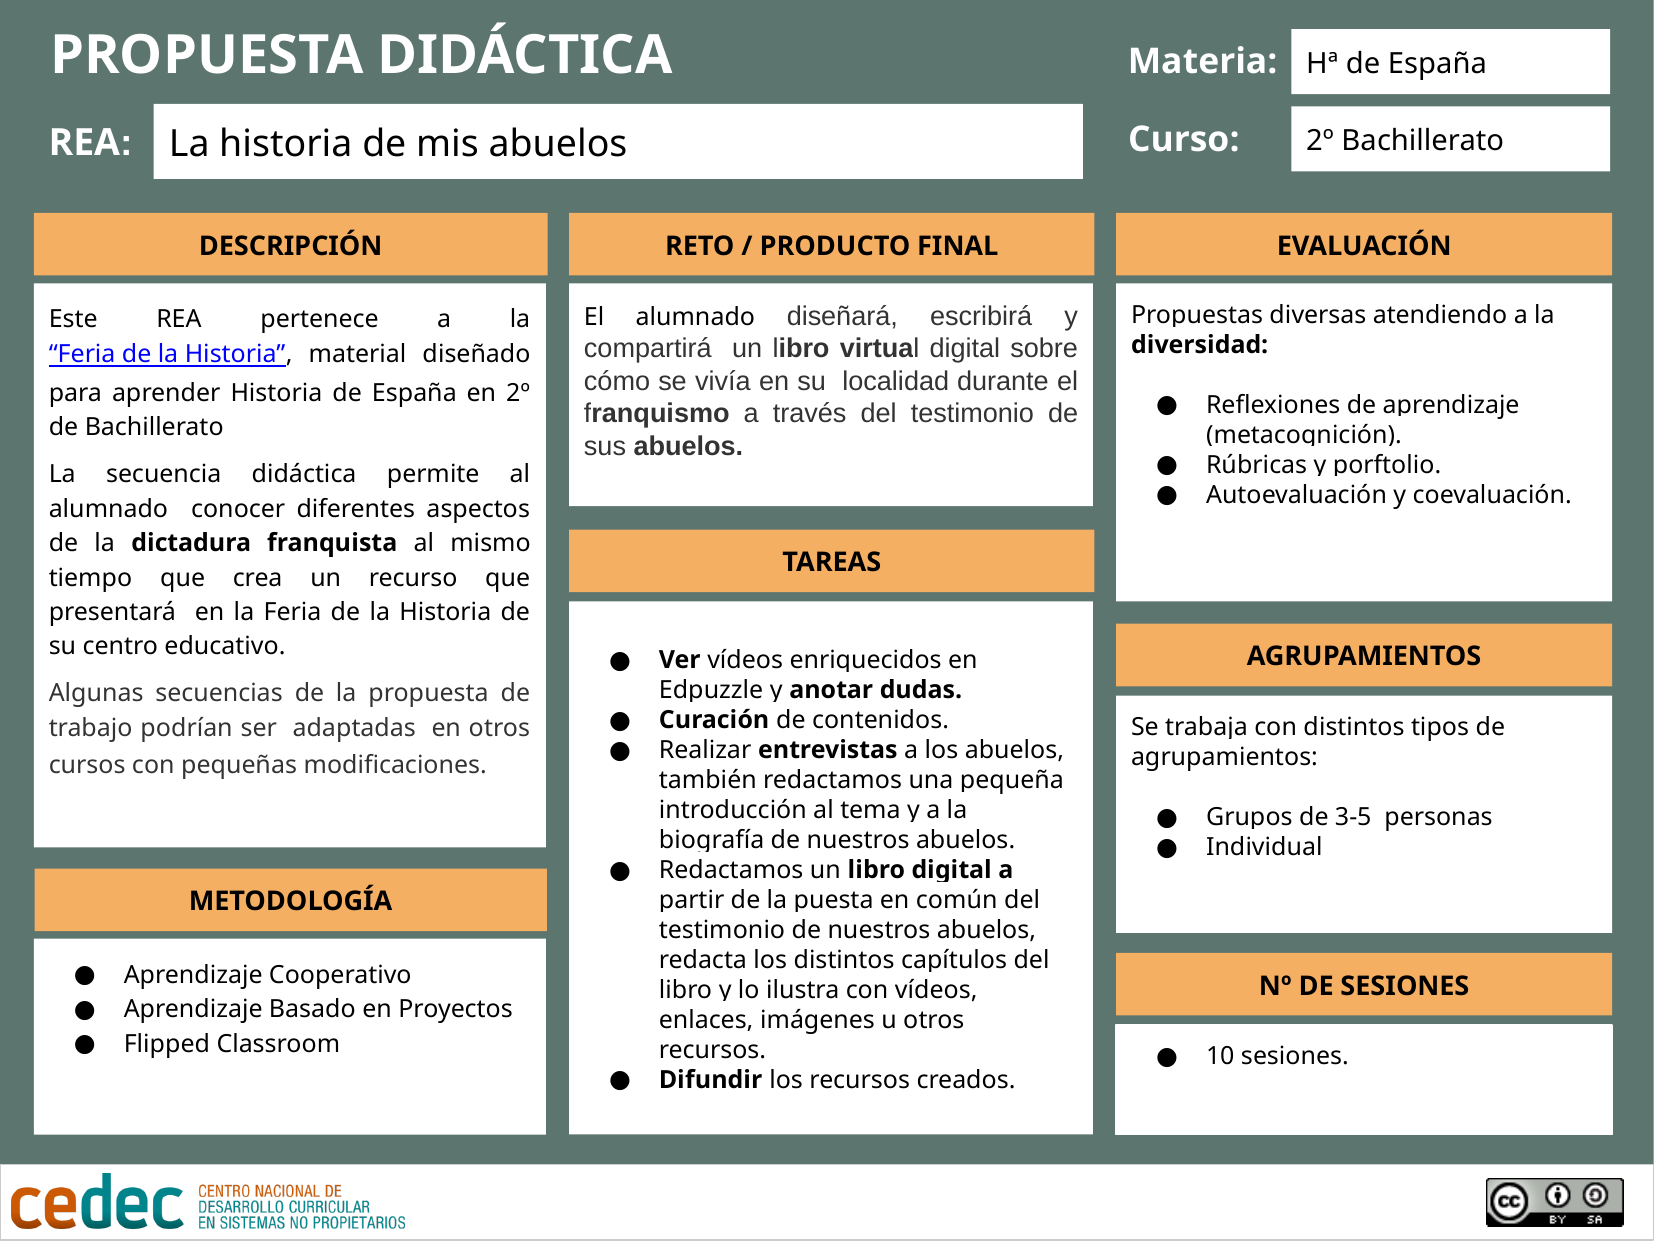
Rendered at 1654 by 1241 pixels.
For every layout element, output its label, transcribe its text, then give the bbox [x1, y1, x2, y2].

text_box Curso: [1113, 109, 1303, 173]
text_box Propuestas diversas atendiendo a la diversidad: Reflexiones de aprendizaje (metacognición). Rúbricas y porftolio. Autoevaluación y coevaluación. [1116, 283, 1613, 602]
text_box [0, 1164, 1654, 1241]
text_box Materia: [1113, 30, 1291, 94]
text_box La historia de mis abuelos [153, 103, 1083, 179]
text_box El alumnado diseñará, escribirá y compartirá un libro virtual digital sobre cómo se vivía en su localidad durante el franquismo a través del testimonio de sus abuelos. [569, 283, 1093, 507]
text_box Se trabaja con distintos tipos de agrupamientos: Grupos de 3-5 personas Individual [1116, 695, 1613, 933]
text_box REA: [33, 110, 153, 174]
text_box PROPUESTA DIDÁCTICA [35, 11, 697, 110]
text_box DESCRIPCIÓN [33, 212, 548, 276]
text_box Este REA pertenece a la “Feria de la Historia”, material diseñado para aprender Historia de España en 2º de Bachillerato La secuencia didáctica permite al alumnado conocer diferentes aspectos de la dictadura franquista al mismo tiempo que crea un recurso que presentará en la Feria de la Historia de su centro educativo. Algunas secuencias de la propuesta de trabajo podrían ser adaptadas en otros cursos con pequeñas modificaciones. [33, 283, 546, 848]
text_box EVALUACIÓN [1116, 212, 1613, 276]
text_box AGRUPAMIENTOS [1116, 623, 1613, 687]
text_box Hª de España [1291, 29, 1611, 95]
text_box RETO / PRODUCTO FINAL [569, 212, 1095, 276]
text_box Ver vídeos enriquecidos en Edpuzzle y anotar dudas. Curación de contenidos. Realizar entrevistas a los abuelos, también redactamos una pequeña introducción al tema y a la biografía de nuestros abuelos. Redactamos un libro digital a partir de la puesta en común del testimonio de nuestros abuelos, redacta los distintos capítulos del libro y lo ilustra con vídeos, enlaces, imágenes u otros recursos. Difundir los recursos creados. [569, 601, 1093, 1135]
text_box Aprendizaje Cooperativo Aprendizaje Basado en Proyectos Flipped Classroom [33, 938, 546, 1135]
text_box 2º Bachillerato [1291, 106, 1611, 172]
text_box TAREAS [569, 529, 1095, 593]
picture [11, 1173, 405, 1229]
text_box Nº DE SESIONES [1116, 952, 1613, 1016]
text_box 10 sesiones. [1116, 1024, 1613, 1135]
text_box METODOLOGÍA [34, 868, 547, 932]
picture [1486, 1178, 1624, 1227]
